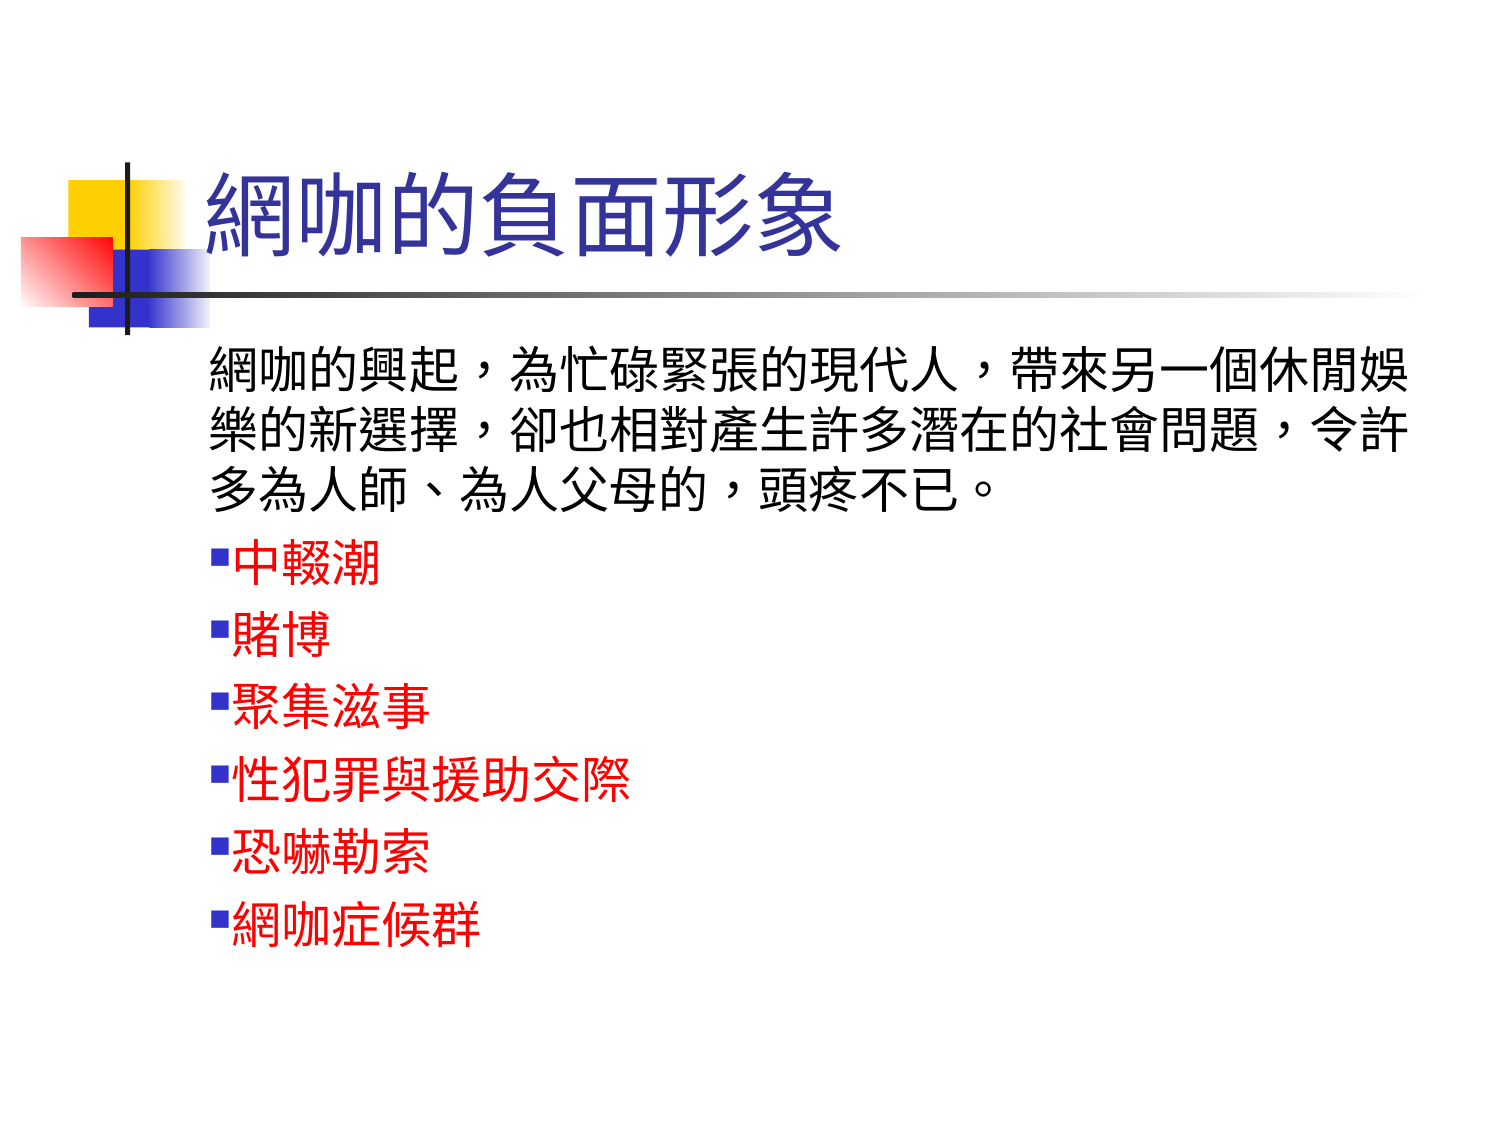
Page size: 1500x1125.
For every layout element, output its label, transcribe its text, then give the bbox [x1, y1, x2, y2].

list 網咖的興起，為忙碌緊張的現代人，帶來另一個休閒娛樂的新選擇，卻也相對產生許多潛在的社會問題，令許多為人師、為人父母的，頭疼不已。 中輟潮 賭博 聚集滋事 性犯罪與援助交際 恐嚇勒索 網咖症候群 [193, 331, 1469, 1007]
title 網咖的負面形象 [188, 35, 1468, 276]
